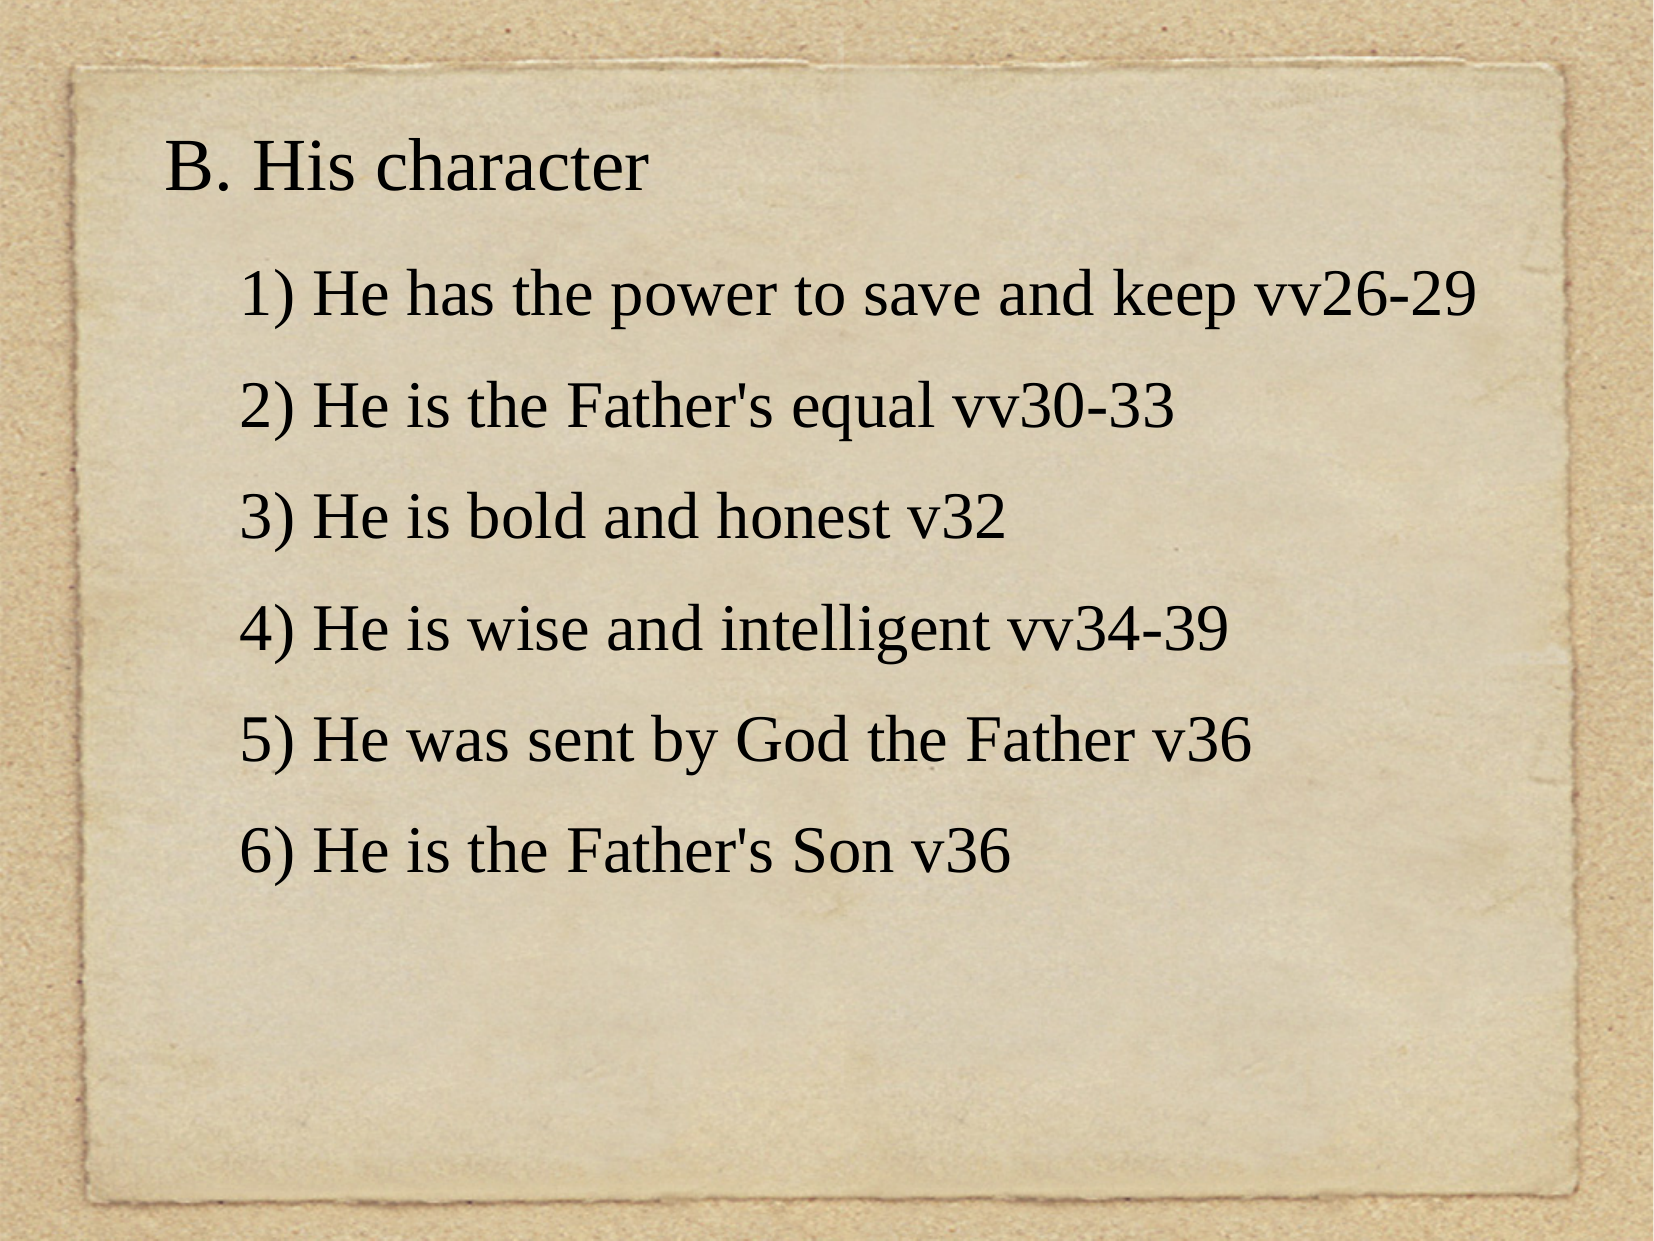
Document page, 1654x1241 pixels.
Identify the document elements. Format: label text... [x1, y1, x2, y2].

picture [0, 0, 1654, 1241]
text_box B. His character 1) He has the power to save and keep vv26-29 2) He is the Father's equal vv30-33 3) He is bold and honest v32 4) He is wise and intelligent vv34-39 5) He was sent by God the Father v36 6) He is the Father's Son v36 [75, 75, 1576, 1201]
